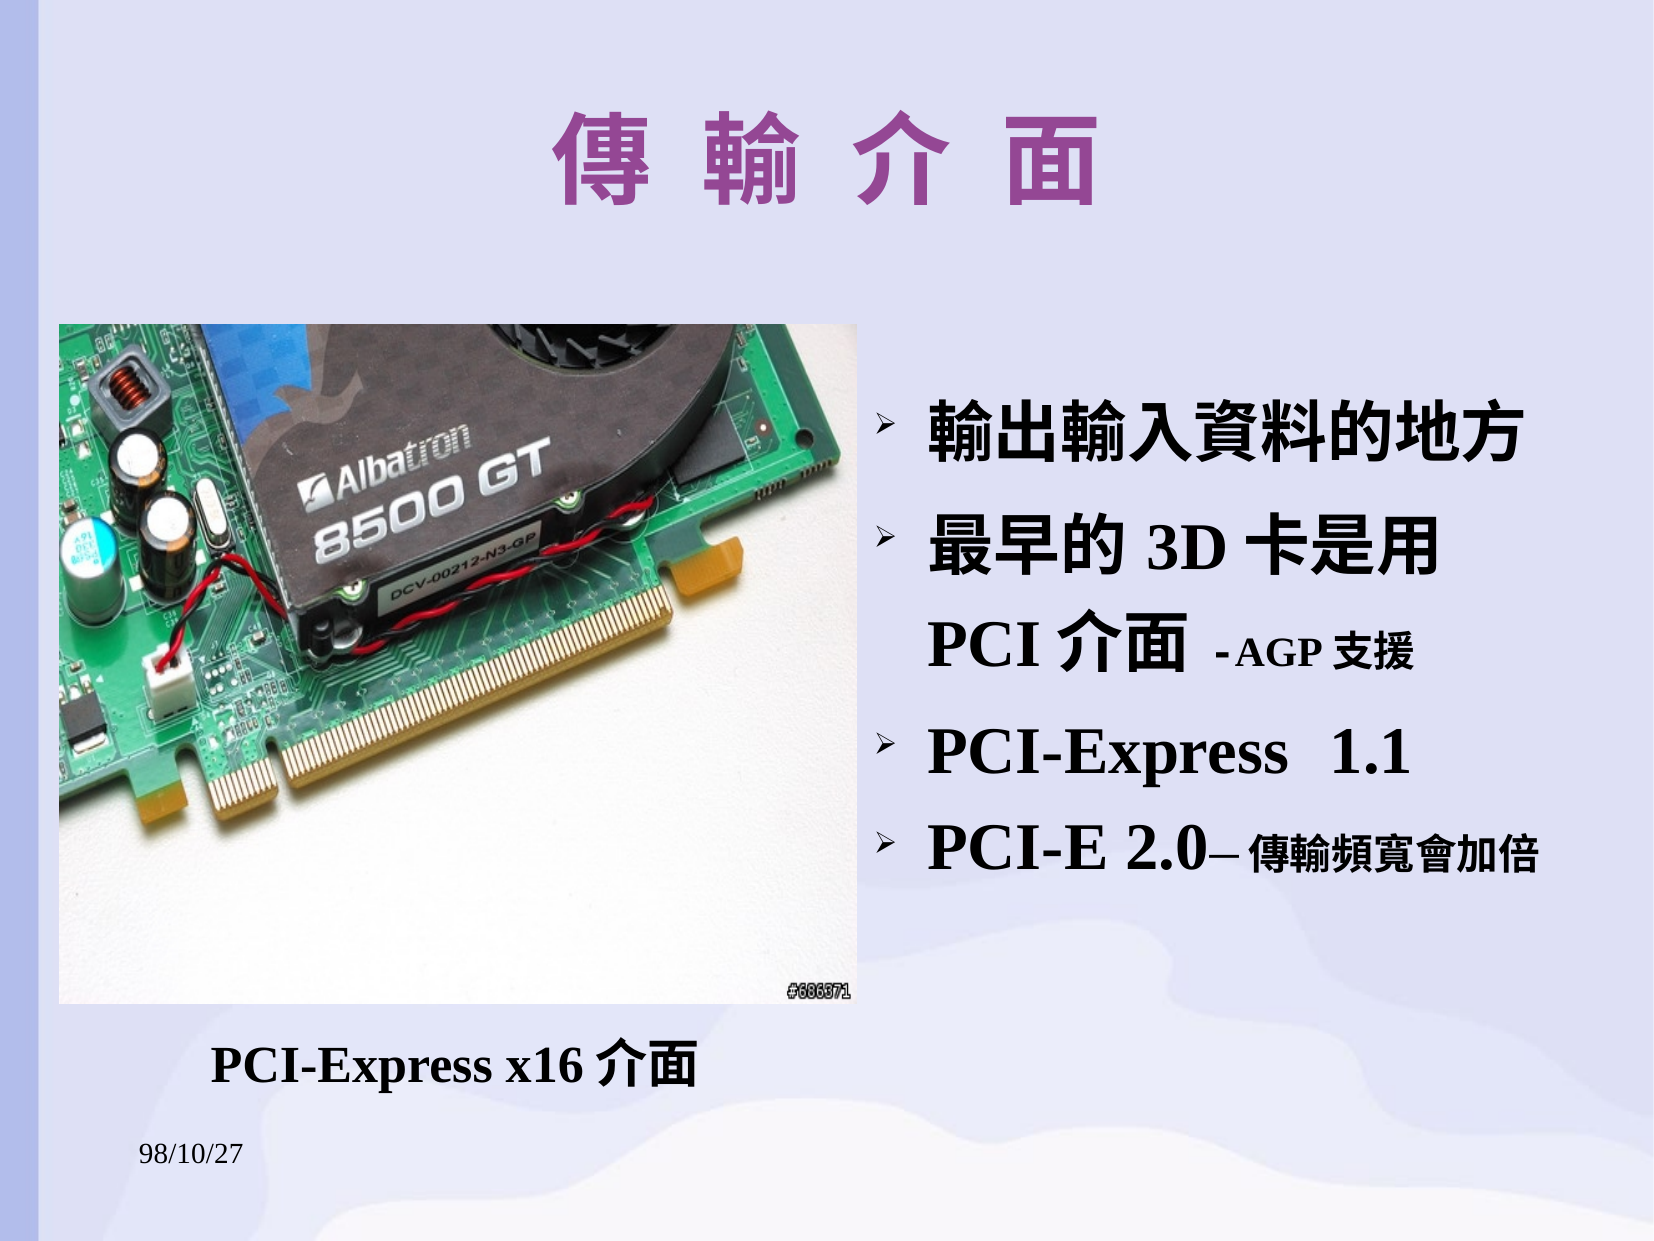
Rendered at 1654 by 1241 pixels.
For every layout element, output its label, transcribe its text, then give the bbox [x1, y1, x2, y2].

title 傳 輸 介 面 [82, 49, 1571, 257]
picture [0, 0, 1654, 1241]
text_box PCI-Express x16介面 [177, 1014, 715, 1093]
list 輸出輸入資料的地方 最早的3D卡是用PCI介面-AGP支援 PCI-Express 1.1 PCI-E 2.0─傳輸頻寬會加倍 [857, 378, 1577, 975]
